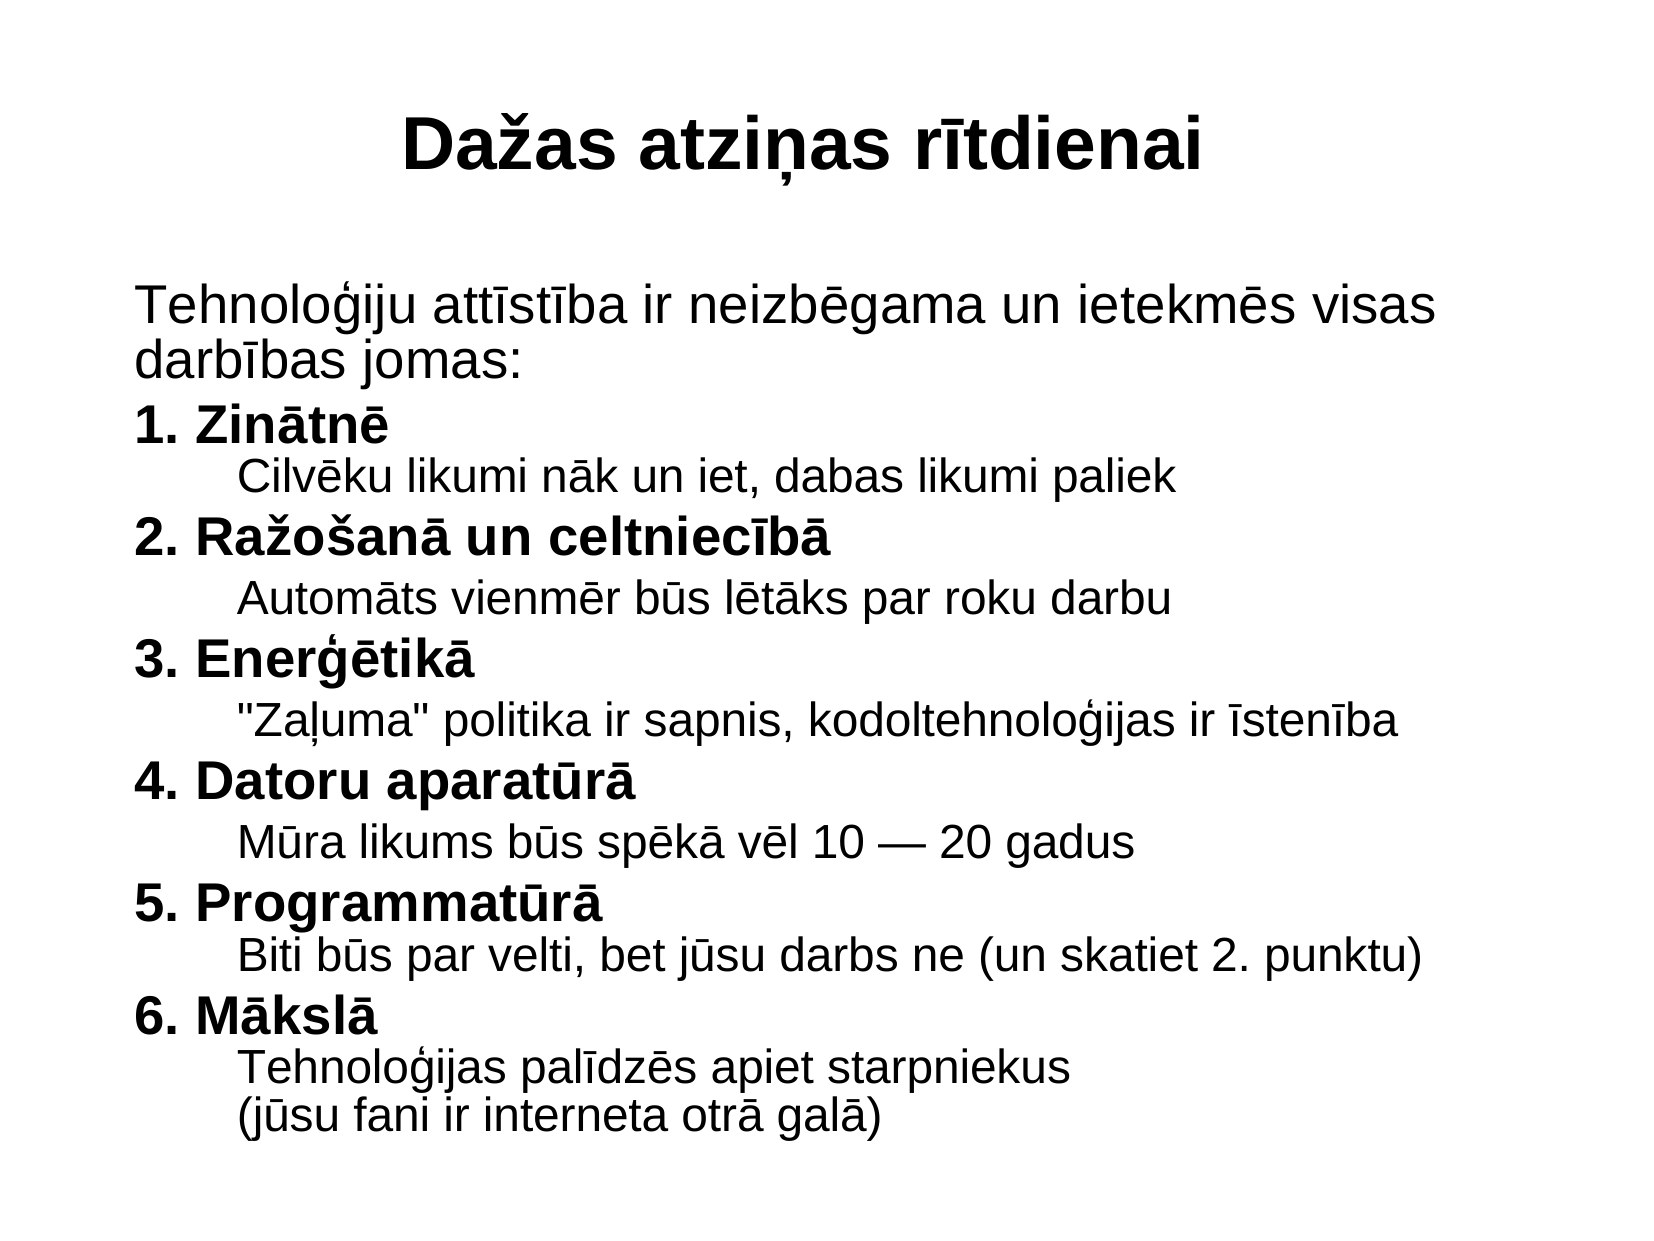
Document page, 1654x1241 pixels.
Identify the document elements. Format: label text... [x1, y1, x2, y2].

list Tehnoloģiju attīstība ir neizbēgama un ietekmēs visas darbības jomas: 1. Zinātnē Cilvēku likumi nāk un iet, dabas likumi paliek 2. Ražošanā un celtniecībā Automāts vienmēr būs lētāks par roku darbu 3. Enerģētikā "Zaļuma" politika ir sapnis, kodoltehnoloģijas ir īstenība 4. Datoru aparatūrā Mūra likums būs spēkā vēl 10 — 20 gadus 5. Programmatūrā Biti būs par velti, bet jūsu darbs ne (un skatiet 2. punktu) 6. Mākslā Tehnoloģijas palīdzēs apiet starpniekus (jūsu fani ir interneta otrā galā) [88, 275, 1575, 1146]
title Dažas atziņas rītdienai [94, 96, 1512, 195]
